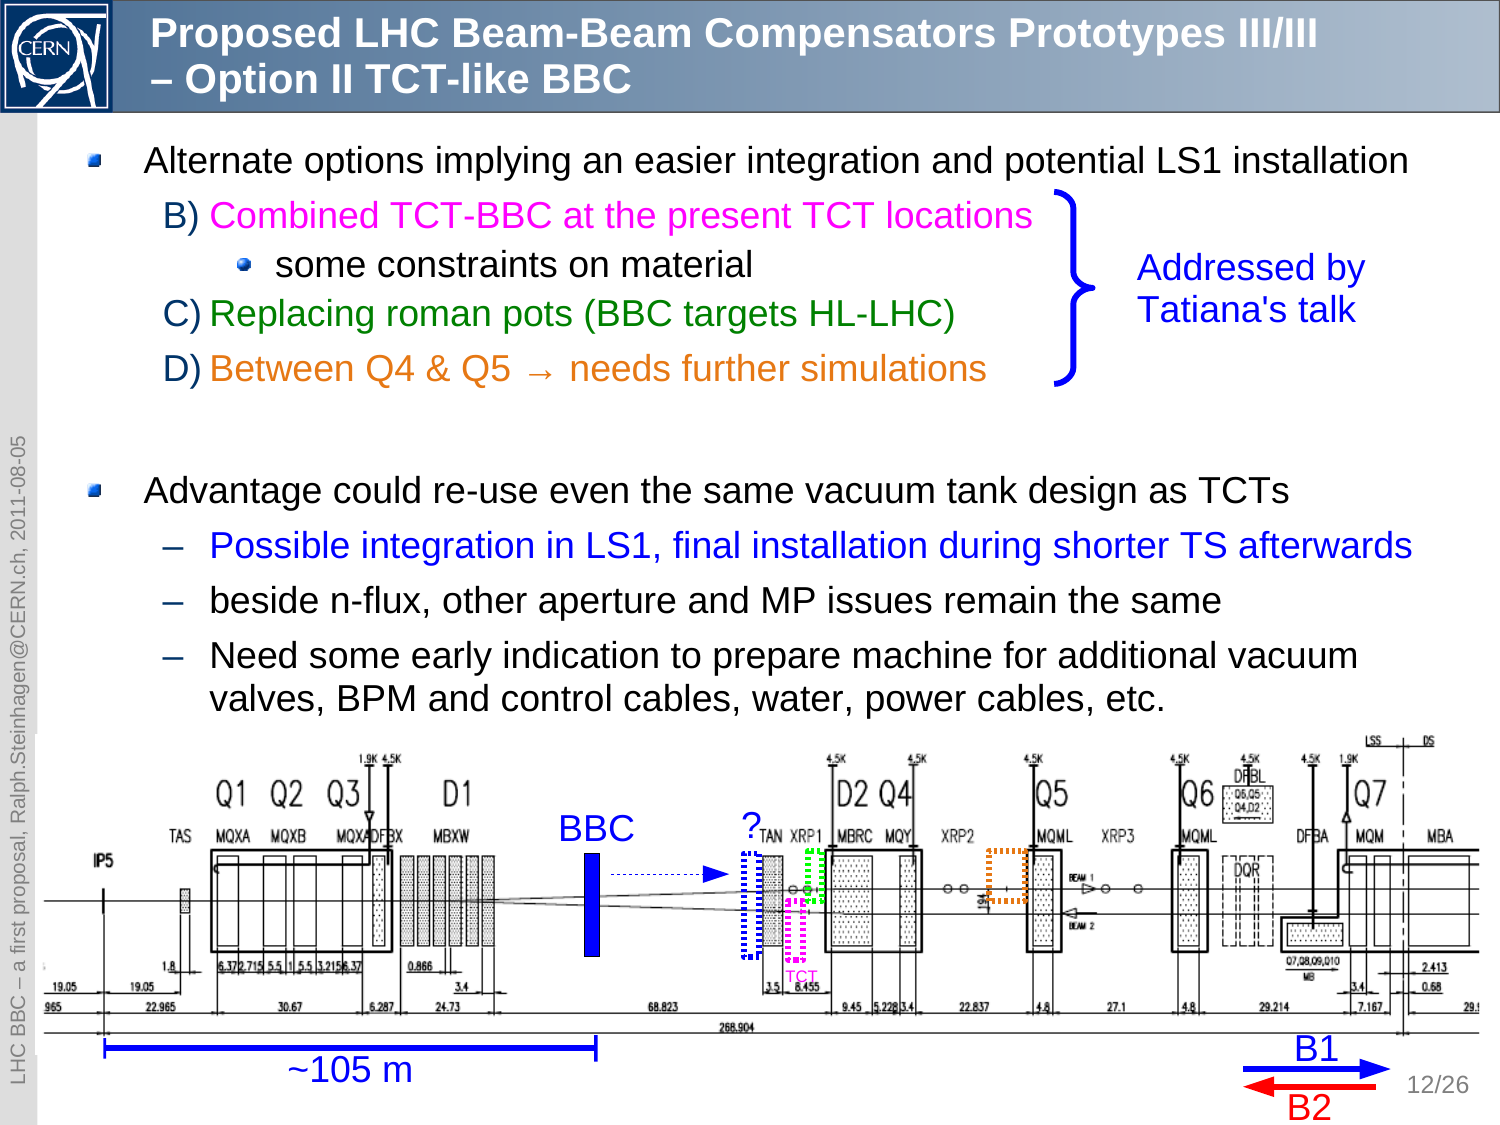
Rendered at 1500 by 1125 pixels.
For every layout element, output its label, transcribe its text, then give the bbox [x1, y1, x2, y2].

list Alternate options implying an easier integration and potential LS1 installation Combined TCT-BBC at the present TCT locations some constraints on material Replacing roman pots (BBC targets HL-LHC) Between Q4 & Q5 → needs further simulations Advantage could re-use even the same vacuum tank design as TCTs Possible integration in LS1, final installation during shorter TS afterwards beside n-flux, other aperture and MP issues remain the same Need some early indication to prepare machine for additional vacuum valves, BPM and control cables, water, power cables, etc. [87, 137, 1438, 734]
text_box BBC [543, 800, 650, 858]
picture [35, 734, 1492, 1055]
picture [107, 1051, 594, 1055]
text_box Addressed by Tatiana's talk [1122, 239, 1391, 338]
text_box ? [726, 797, 777, 855]
title Proposed LHC Beam-Beam Compensators Prototypes III/III – Option II TCT-like BBC [150, 0, 1433, 113]
picture [1300, 1038, 1311, 1046]
picture [0, 0, 113, 113]
text_box [584, 858, 600, 957]
text_box TCT [770, 959, 833, 994]
picture [1300, 1049, 1312, 1055]
